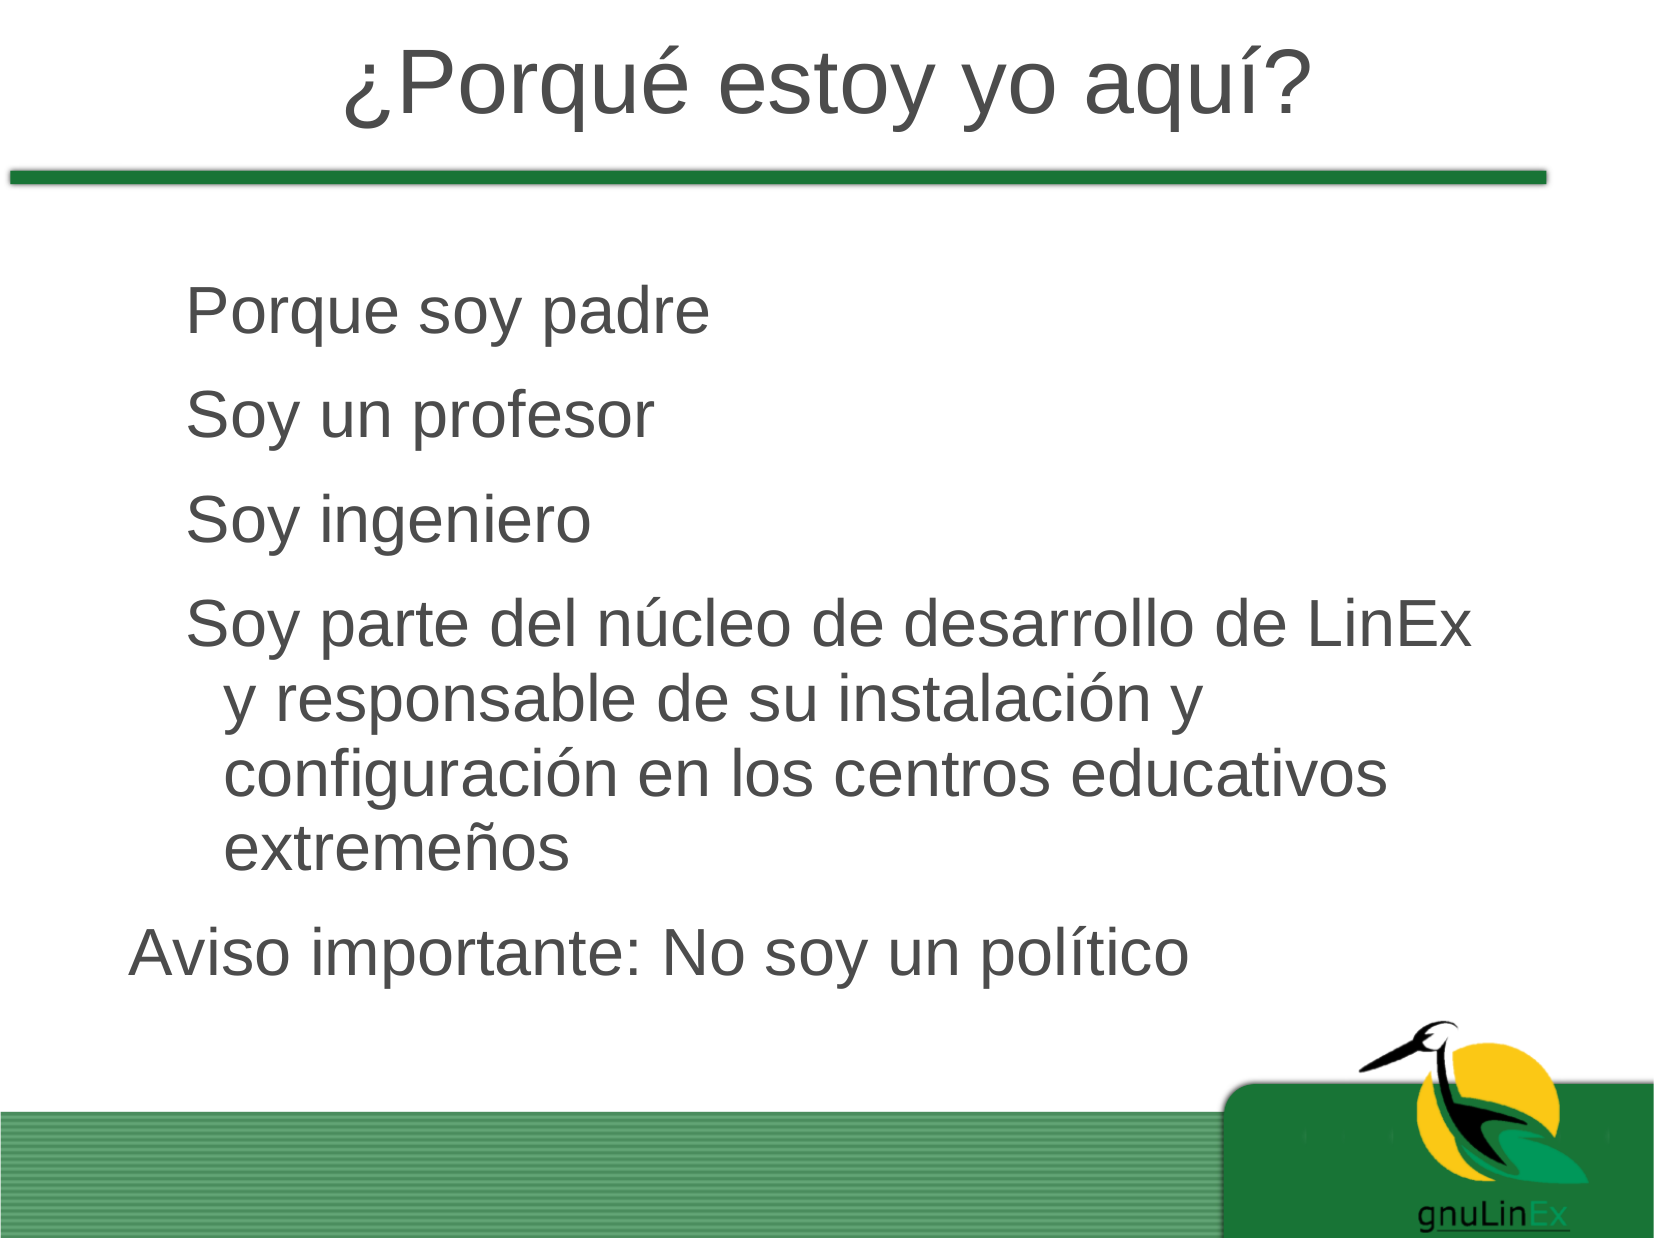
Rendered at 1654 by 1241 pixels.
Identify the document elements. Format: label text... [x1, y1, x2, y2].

picture [0, 0, 1654, 1238]
title ¿Porqué estoy yo aquí? [121, 0, 1534, 164]
list Porque soy padre Soy un profesor Soy ingeniero Soy parte del núcleo de desarrollo de LinEx y responsable de su instalación y configuración en los centros educativos extremeños Aviso importante: No soy un político [110, 273, 1523, 1056]
